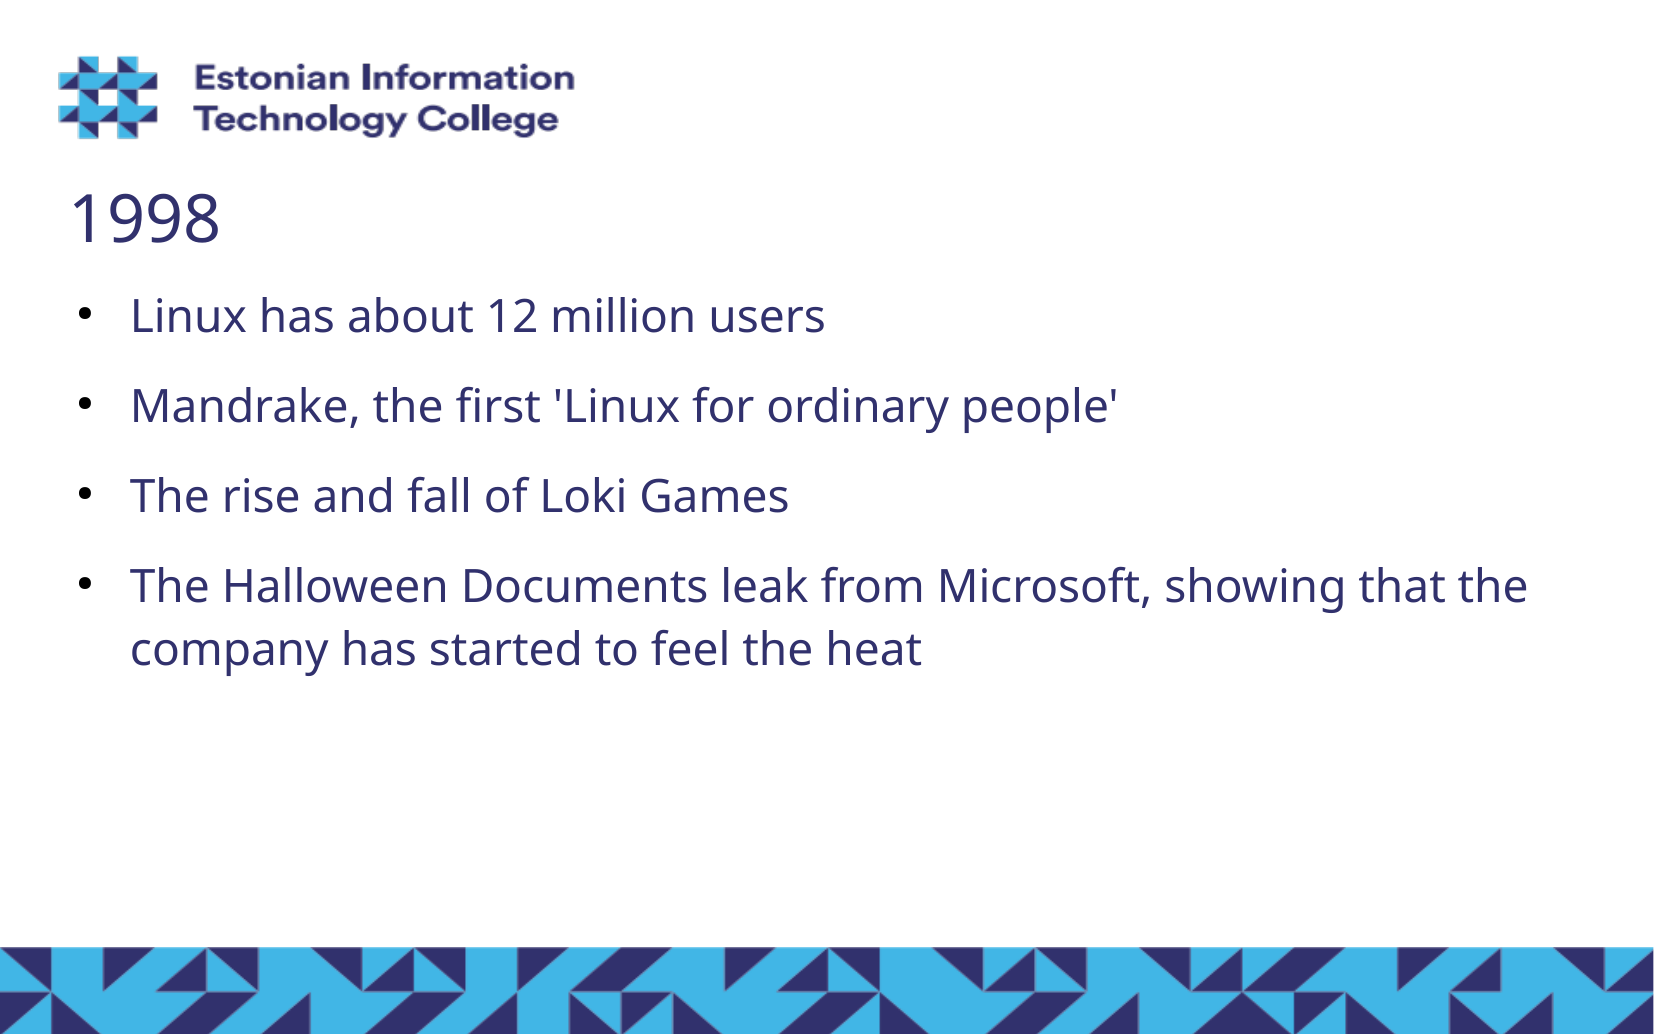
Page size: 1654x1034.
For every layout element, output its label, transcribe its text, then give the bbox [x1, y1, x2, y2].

list Linux has about 12 million users Mandrake, the first 'Linux for ordinary people' The rise and fall of Loki Games The Halloween Documents leak from Microsoft, showing that the company has started to feel the heat [59, 283, 1595, 936]
title 1998 [68, 147, 1536, 283]
